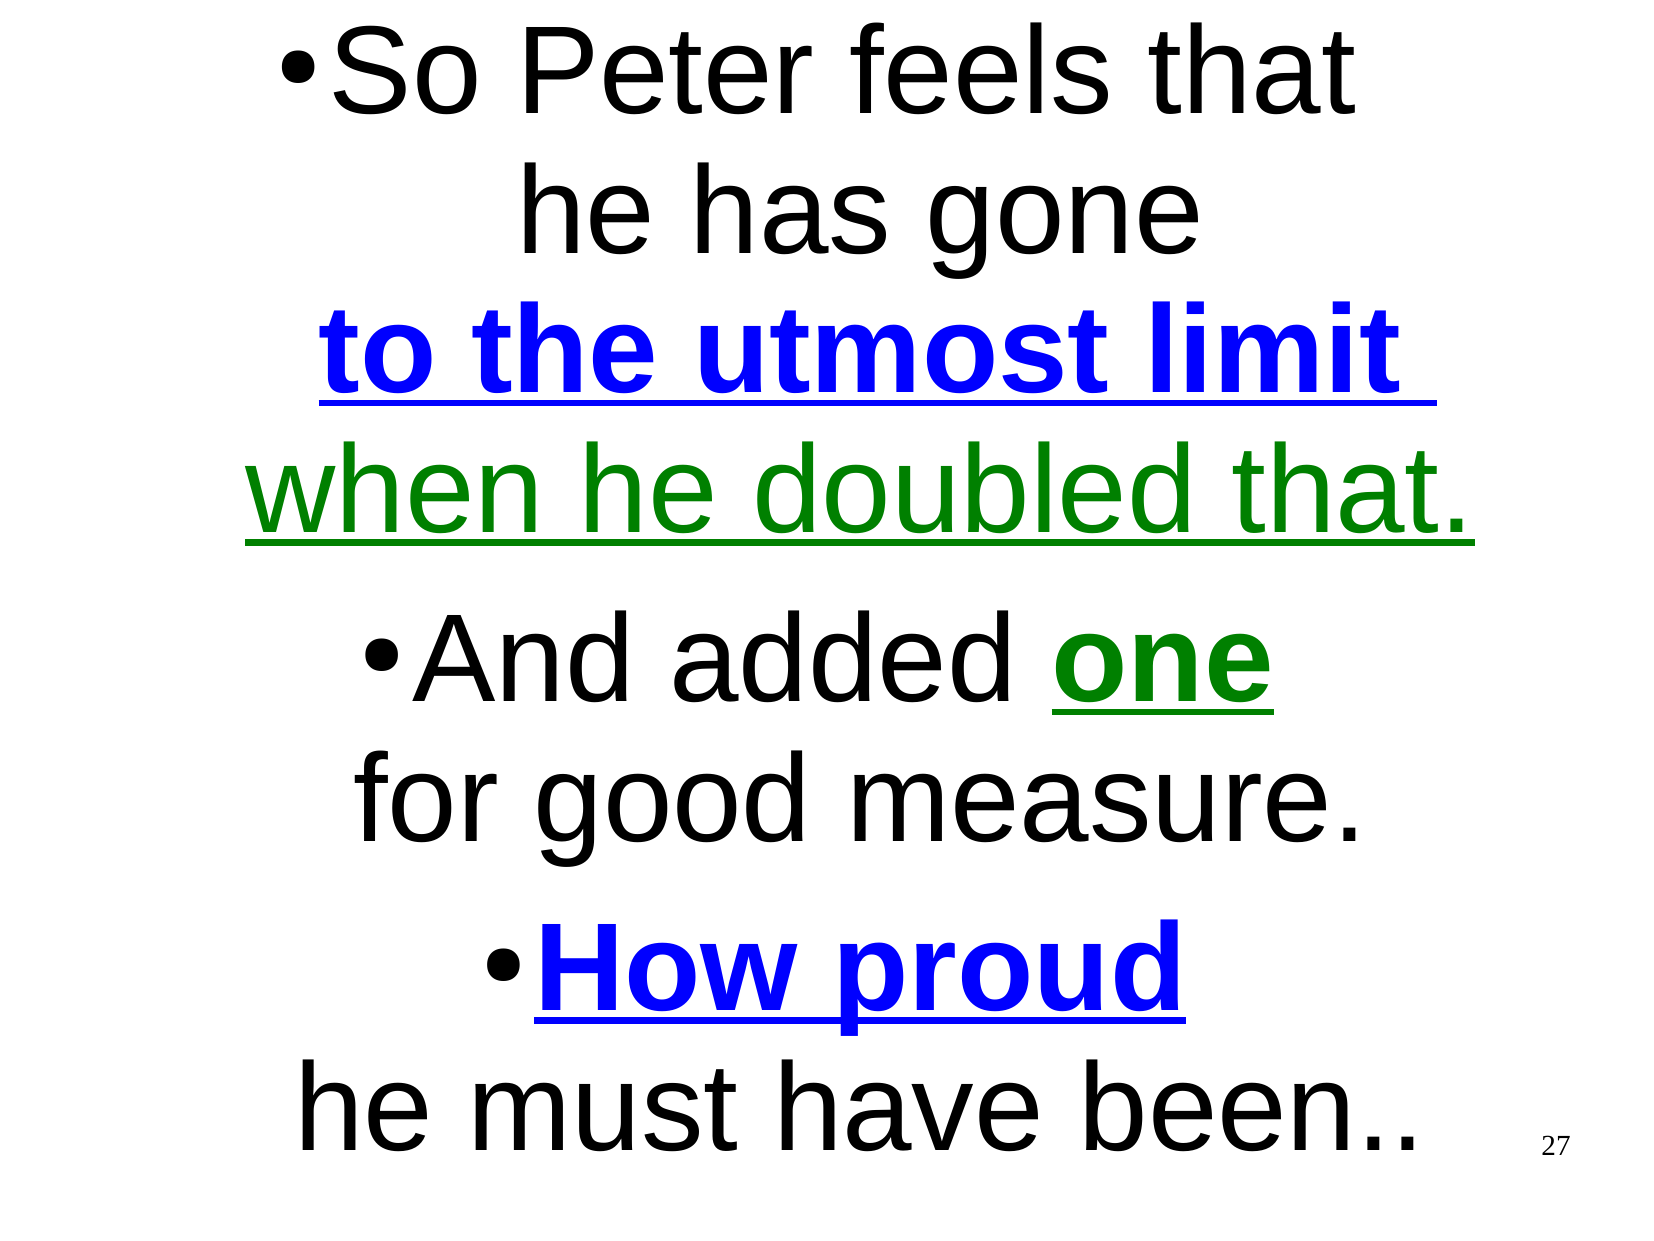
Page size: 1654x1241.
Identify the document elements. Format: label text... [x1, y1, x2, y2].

list So Peter feels that he has gone to the utmost limit when he doubled that. And added one for good measure. How proud he must have been.. [0, 0, 1651, 1238]
